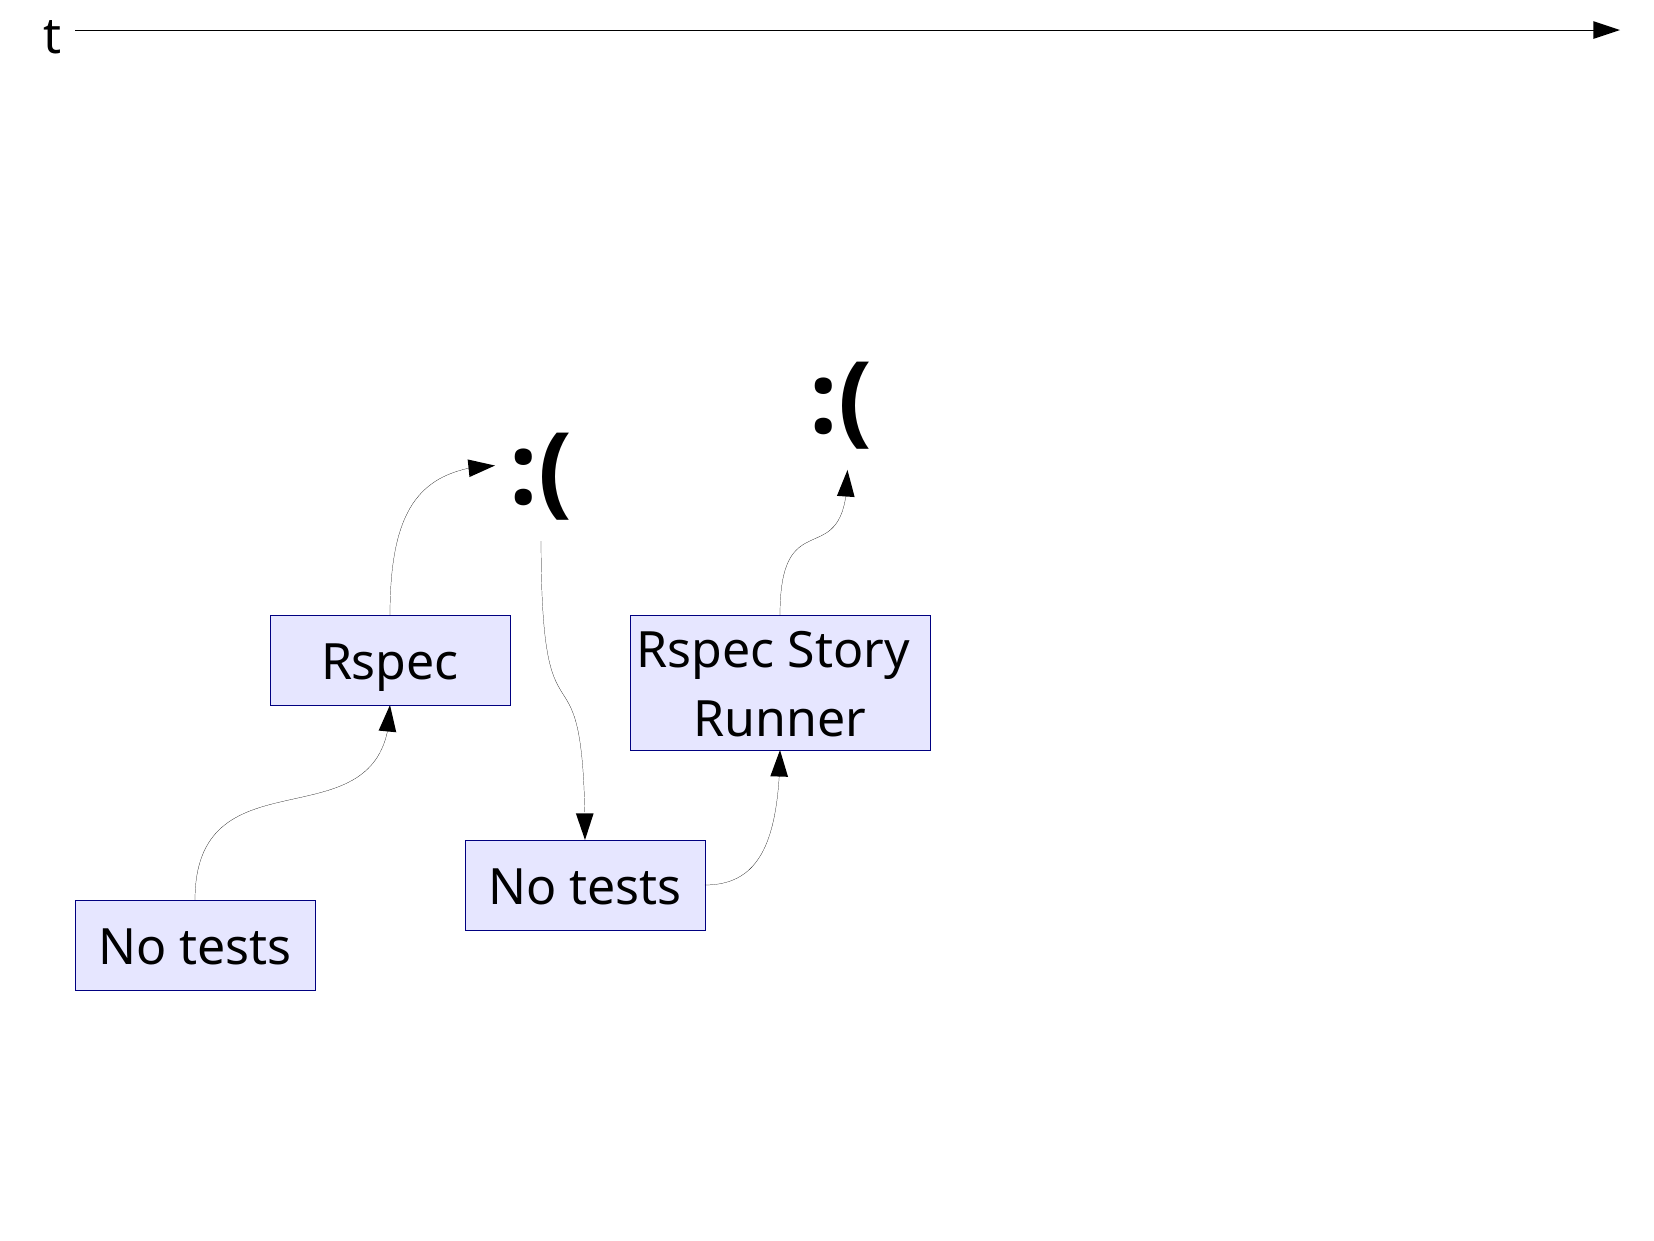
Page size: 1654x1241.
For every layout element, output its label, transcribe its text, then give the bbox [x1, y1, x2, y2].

text_box No tests [465, 840, 706, 931]
text_box :( [795, 318, 901, 466]
text_box t [28, 0, 76, 67]
text_box No tests [75, 900, 316, 991]
text_box Rspec [270, 615, 511, 706]
text_box :( [495, 390, 588, 522]
text_box Rspec Story Runner [630, 615, 931, 751]
